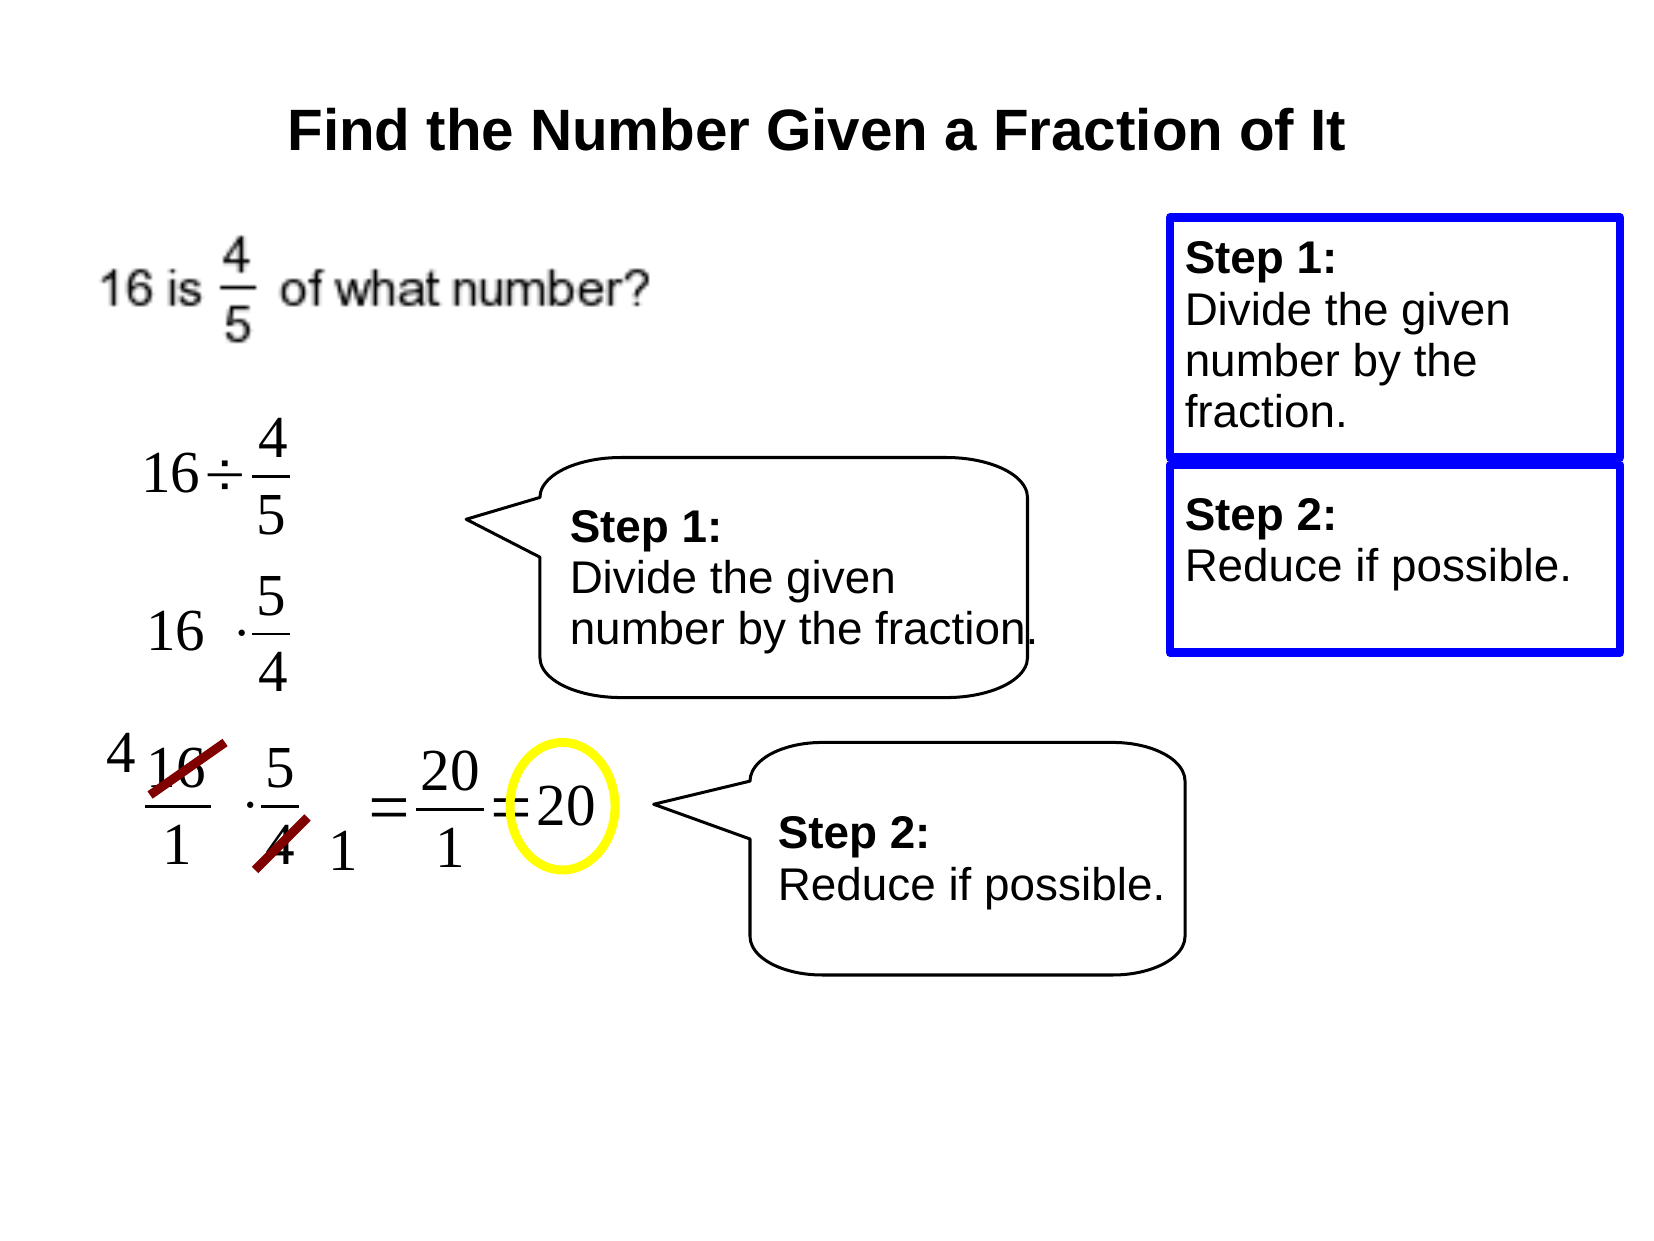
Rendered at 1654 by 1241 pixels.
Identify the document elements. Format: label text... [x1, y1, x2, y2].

chart [322, 737, 603, 885]
chart [564, 737, 603, 756]
text_box Step 1: Divide the given number by the fraction. Step 2: Reduce if possible. [1174, 469, 1616, 648]
chart [139, 562, 301, 706]
chart [98, 720, 308, 878]
text_box Step 1: Divide the given number by the fraction. Step 2: Reduce if possible. [1170, 225, 1628, 1113]
text_box Step 1: Divide the given number by the fraction. Step 2: Reduce if possible. [1174, 225, 1616, 453]
text_box Step 2: Reduce if possible. [653, 742, 1186, 976]
text_box Find the Number Given a Fraction of It [45, 90, 1591, 224]
chart [135, 405, 301, 548]
text_box Step 1: Divide the given number by the fraction. [466, 457, 1028, 698]
chart [515, 747, 603, 865]
picture [97, 224, 751, 361]
